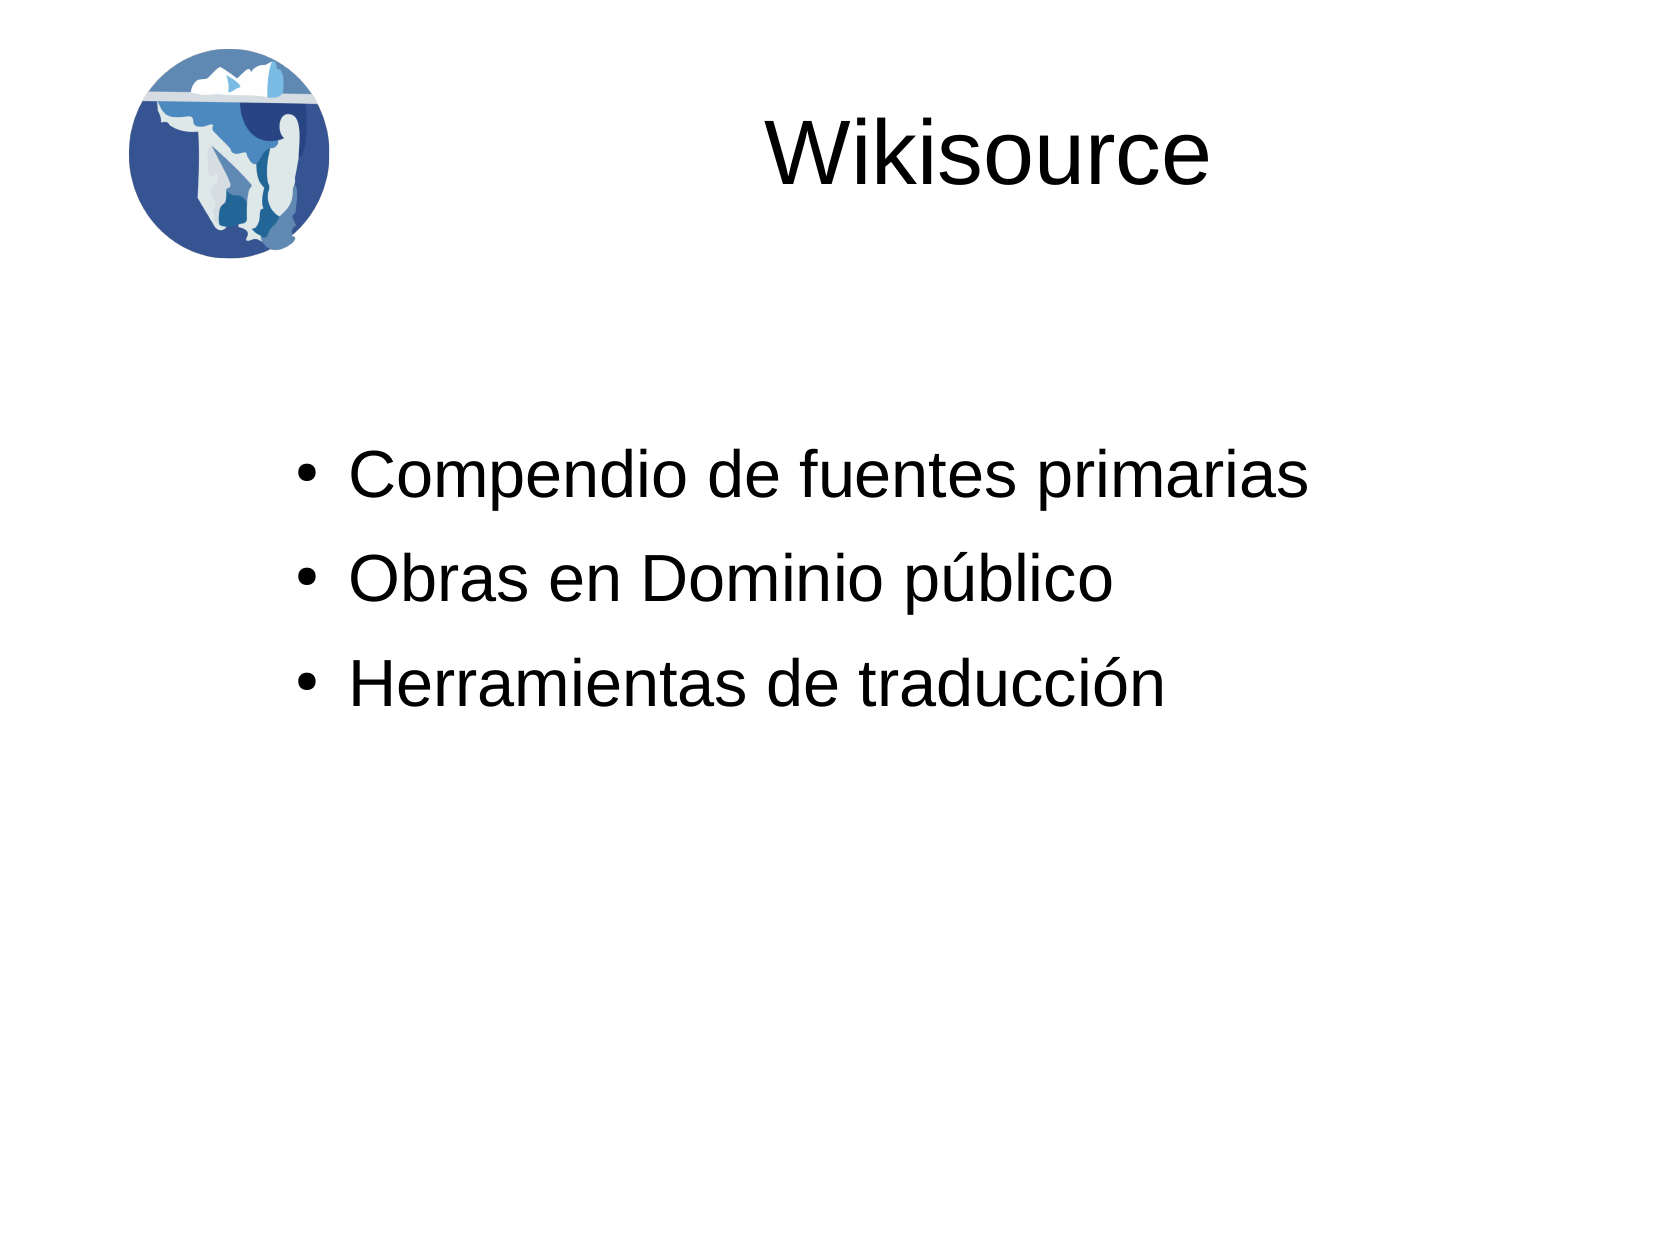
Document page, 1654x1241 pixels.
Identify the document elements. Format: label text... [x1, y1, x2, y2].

title Wikisource [407, 49, 1571, 257]
picture [127, 47, 331, 260]
list Compendio de fuentes primarias Obras en Dominio público Herramientas de traducción [277, 437, 1376, 832]
